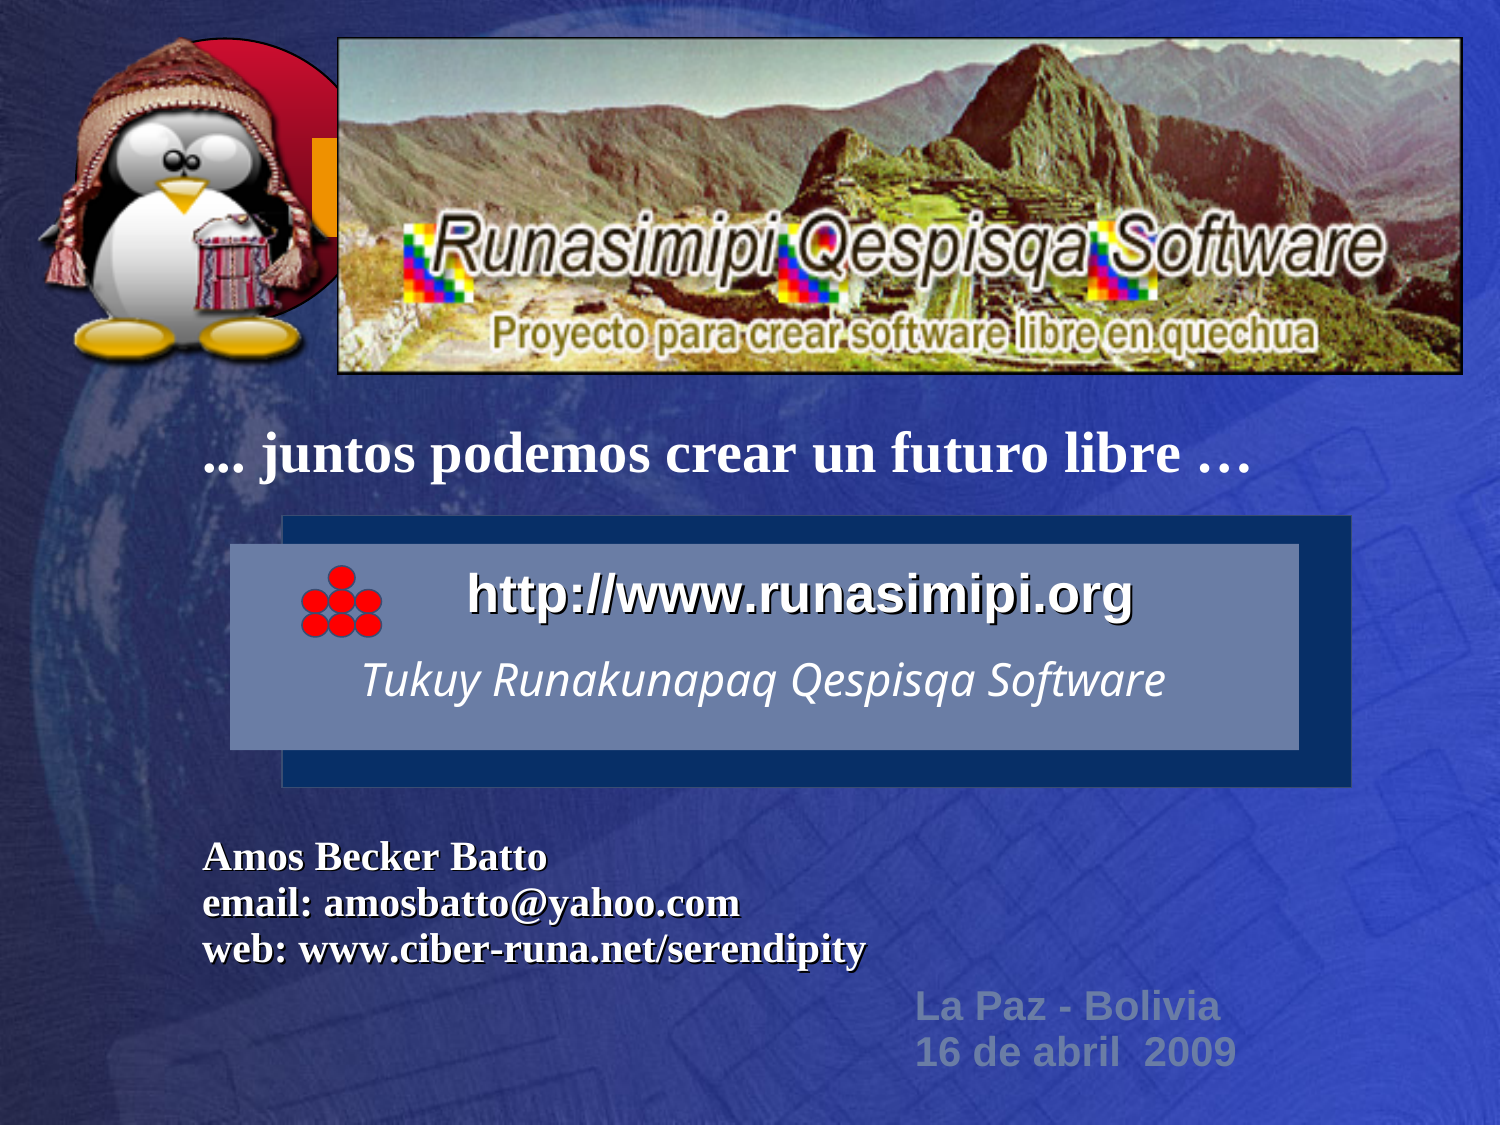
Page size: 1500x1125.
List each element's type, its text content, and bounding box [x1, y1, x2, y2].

text_box Amos Becker Batto email: amosbatto@yahoo.com web: www.ciber-runa.net/serendipity [187, 825, 883, 980]
text_box La Paz - Bolivia 16 de abril 2009 [899, 974, 1252, 1084]
text_box ... juntos podemos crear un futuro libre … [187, 412, 1270, 493]
text_box http://www.runasimipi.org Tukuy Runakunapaq Qespisqa Software [345, 555, 1182, 718]
text_box [230, 515, 1352, 788]
picture [0, 0, 1500, 1125]
